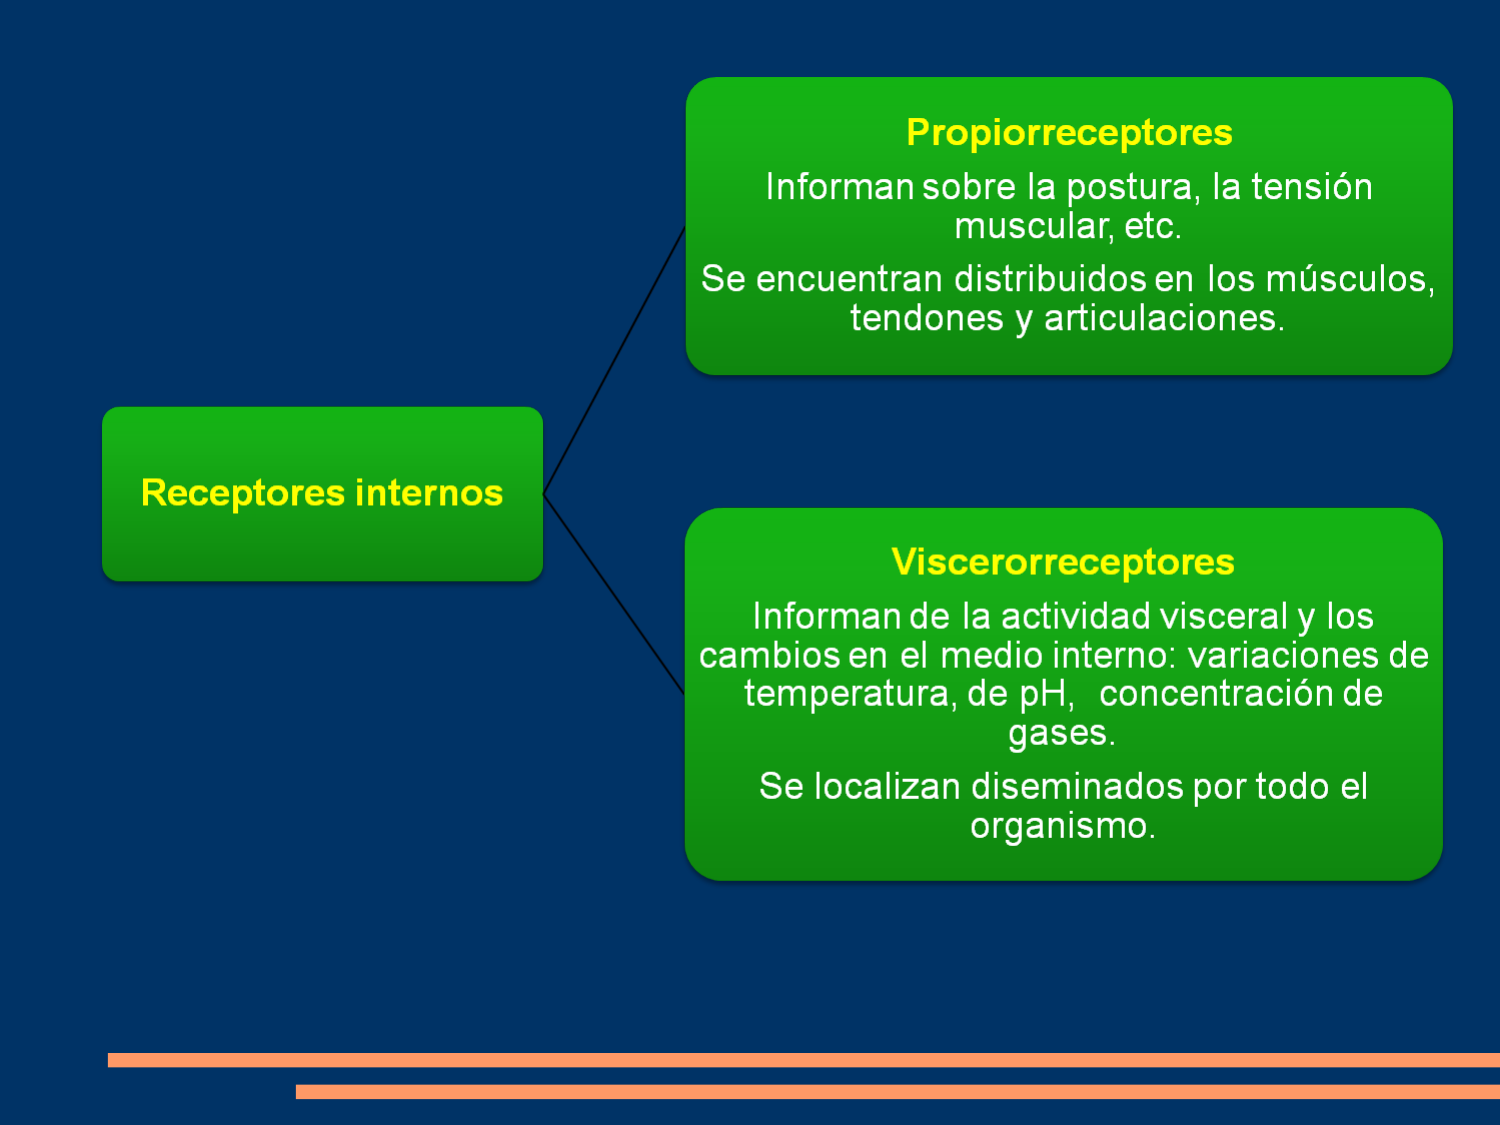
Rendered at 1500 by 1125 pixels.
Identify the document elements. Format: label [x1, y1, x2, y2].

text_box [91, 73, 1472, 990]
